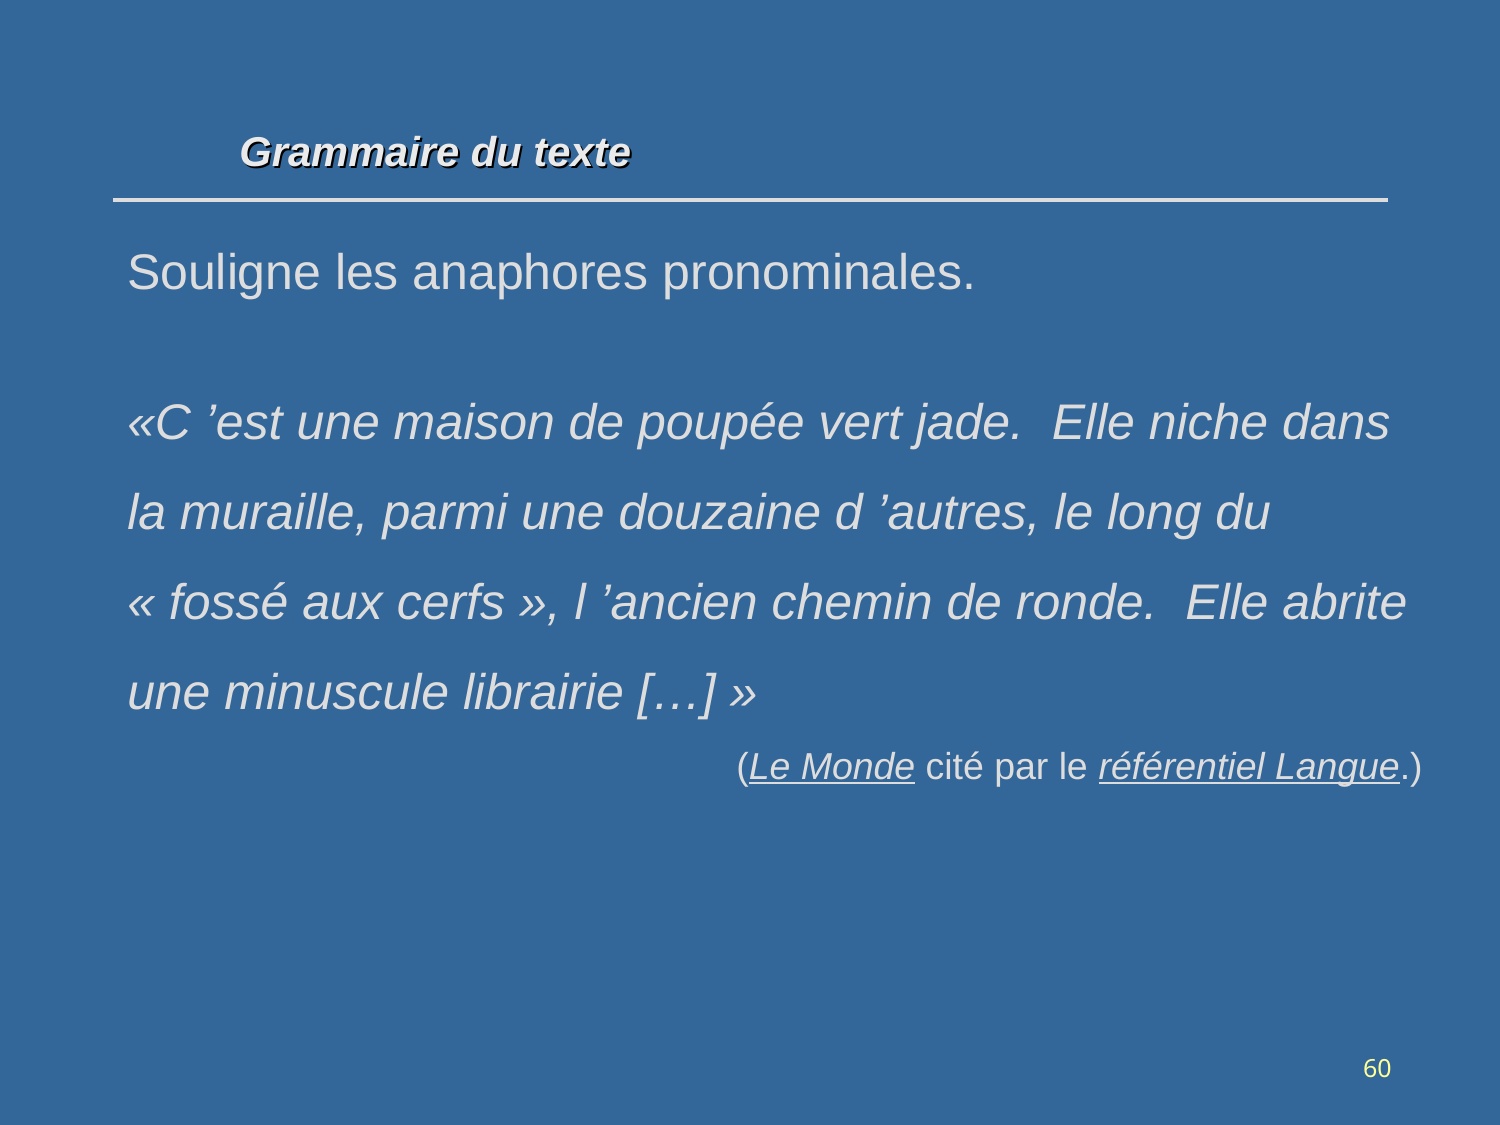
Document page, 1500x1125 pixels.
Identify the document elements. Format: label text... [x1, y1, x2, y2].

text_box Grammaire du texte [224, 116, 647, 183]
text_box Souligne les anaphores pronominales. «C ’est une maison de poupée vert jade. Elle niche dans la muraille, parmi une douzaine d ’autres, le long du « fossé aux cerfs », l ’ancien chemin de ronde. Elle abrite une minuscule librairie […] » (Le Monde cité par le référentiel Langue.) [112, 232, 1438, 796]
